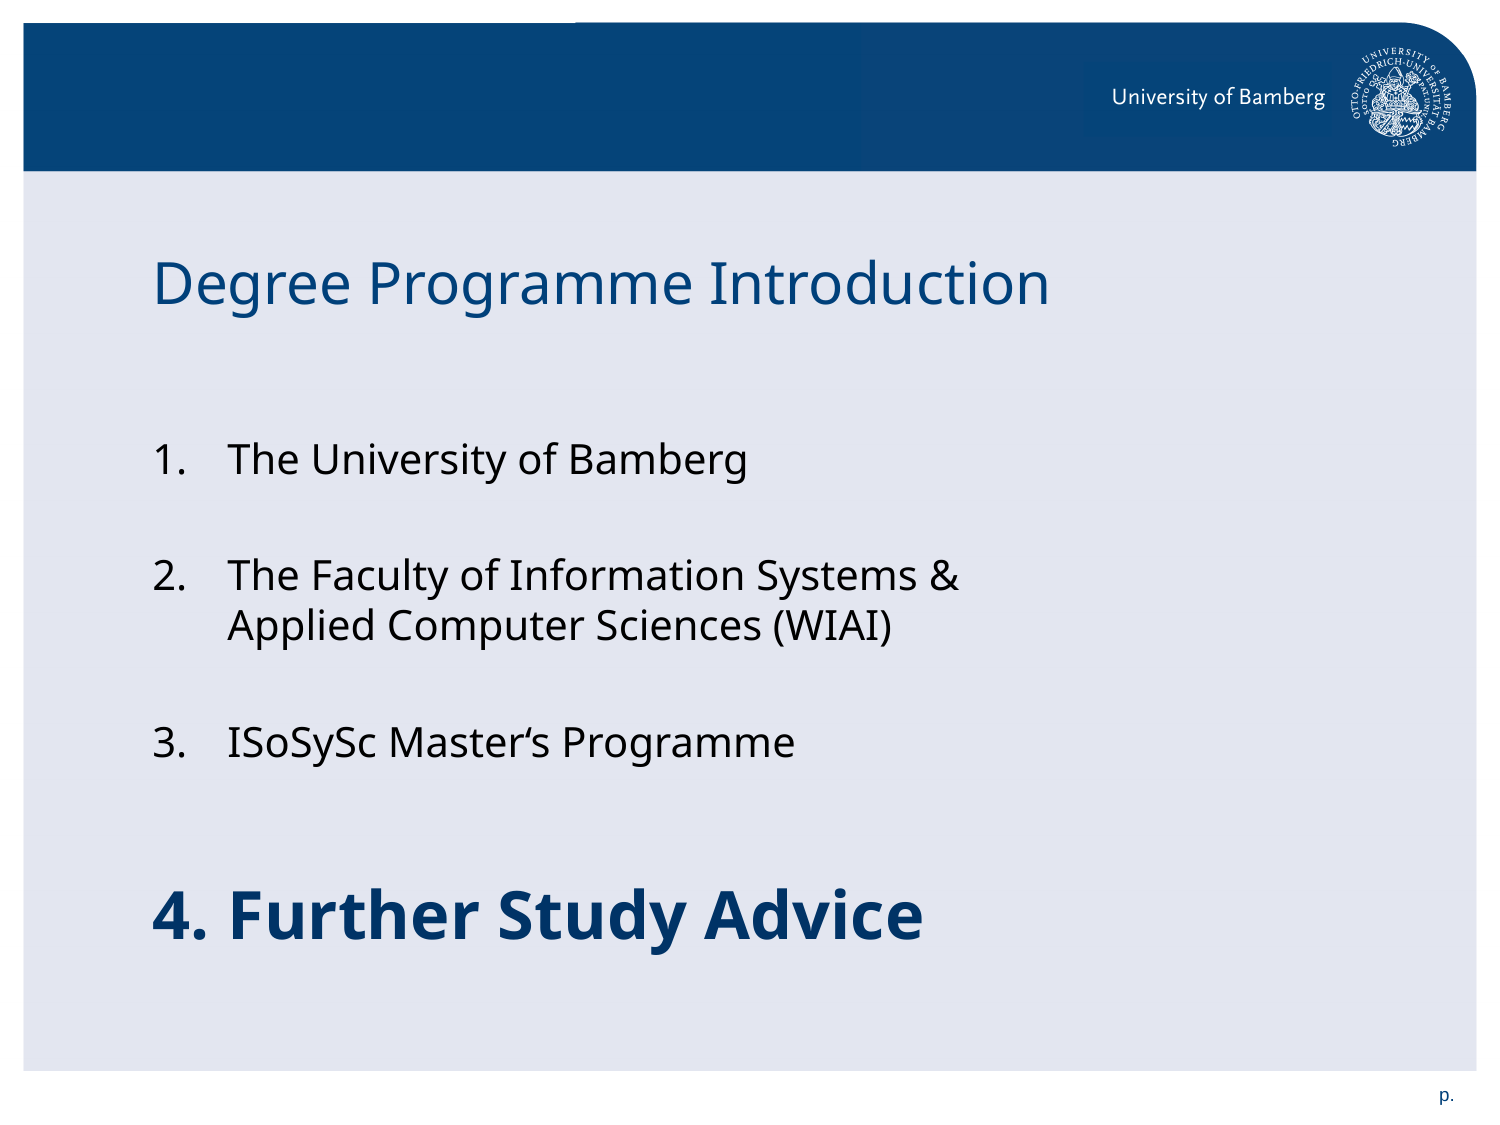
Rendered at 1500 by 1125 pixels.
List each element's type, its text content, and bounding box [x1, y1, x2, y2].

picture [0, 0, 1500, 1125]
list The University of Bamberg The Faculty of Information Systems & Applied Computer Sciences (WIAI) ISoSySc Master‘s Programme Further Study Advice [137, 425, 1363, 1008]
title Degree Programme Introduction [137, 187, 1363, 375]
